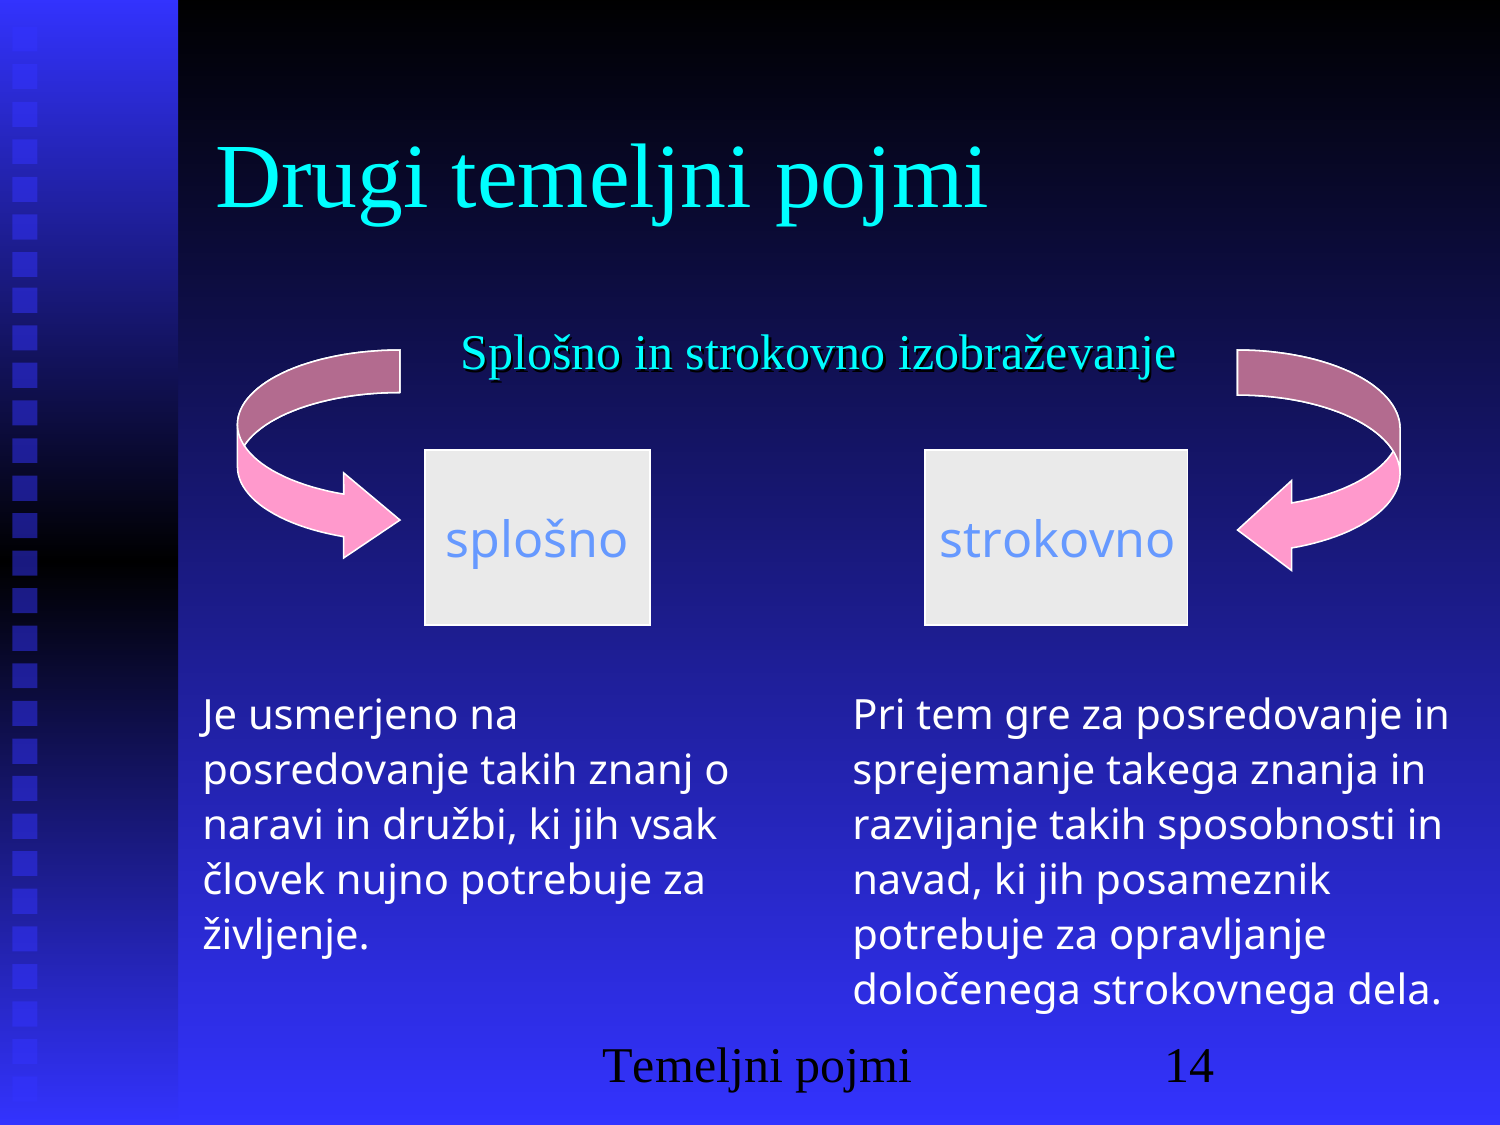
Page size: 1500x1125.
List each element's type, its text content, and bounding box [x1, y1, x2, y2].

text_box strokovno [924, 449, 1188, 625]
text_box splošno [425, 449, 651, 625]
text_box [237, 350, 400, 558]
text_box [1237, 350, 1401, 571]
text_box Je usmerjeno na posredovanje takih znanj o naravi in družbi, ki jih vsak človek nujno potrebuje za življenje. [187, 675, 750, 966]
text_box Pri tem gre za posredovanje in sprejemanje takega znanja in razvijanje takih sposobnosti in navad, ki jih posameznik potrebuje za opravljanje določenega strokovnega dela. [837, 674, 1500, 1021]
title Drugi temeljni pojmi [199, 108, 1500, 344]
list Splošno in strokovno izobraževanje [274, 312, 1363, 1010]
